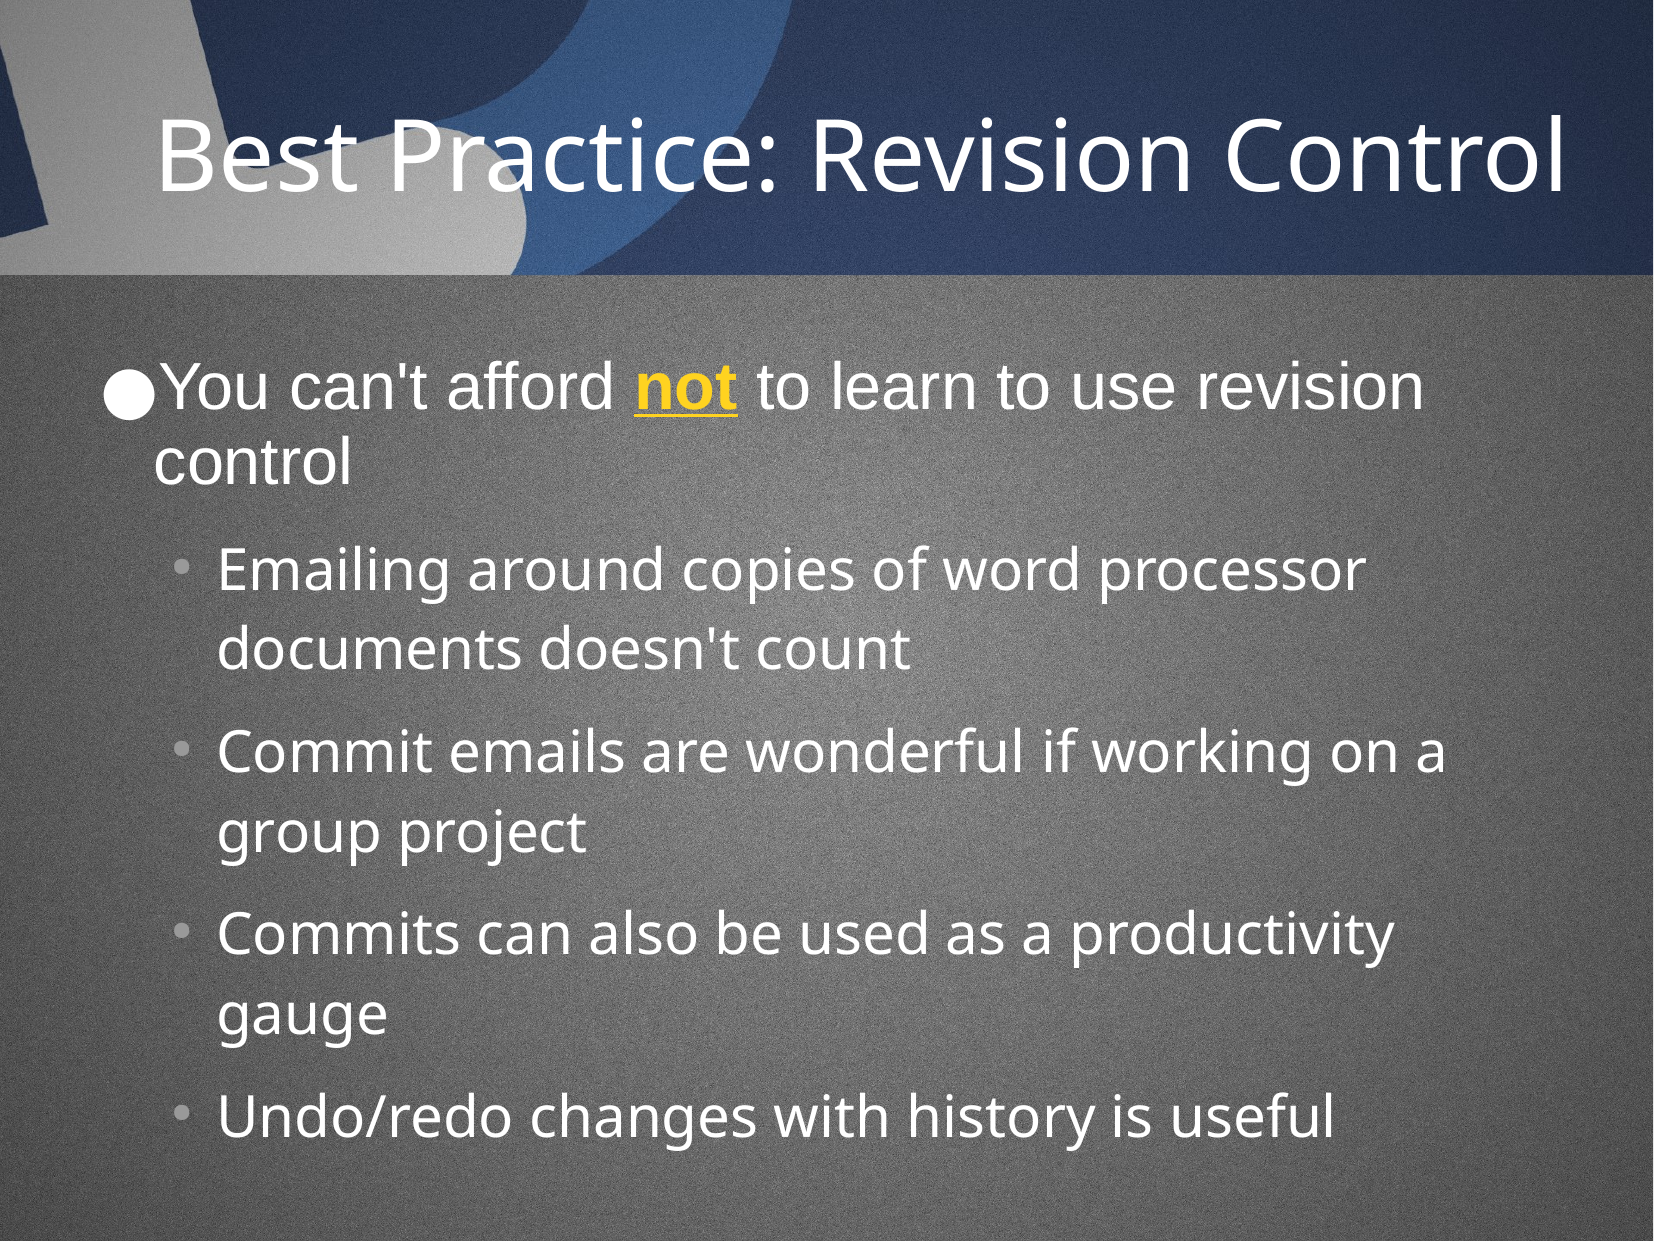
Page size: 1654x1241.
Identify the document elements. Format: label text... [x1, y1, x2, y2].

list You can't afford not to learn to use revision control Emailing around copies of word processor documents doesn't count Commit emails are wonderful if working on a group project Commits can also be used as a productivity gauge Undo/redo changes with history is useful [82, 349, 1571, 1168]
picture [0, 0, 1654, 1241]
title Best Practice: Revision Control [82, 36, 1571, 270]
